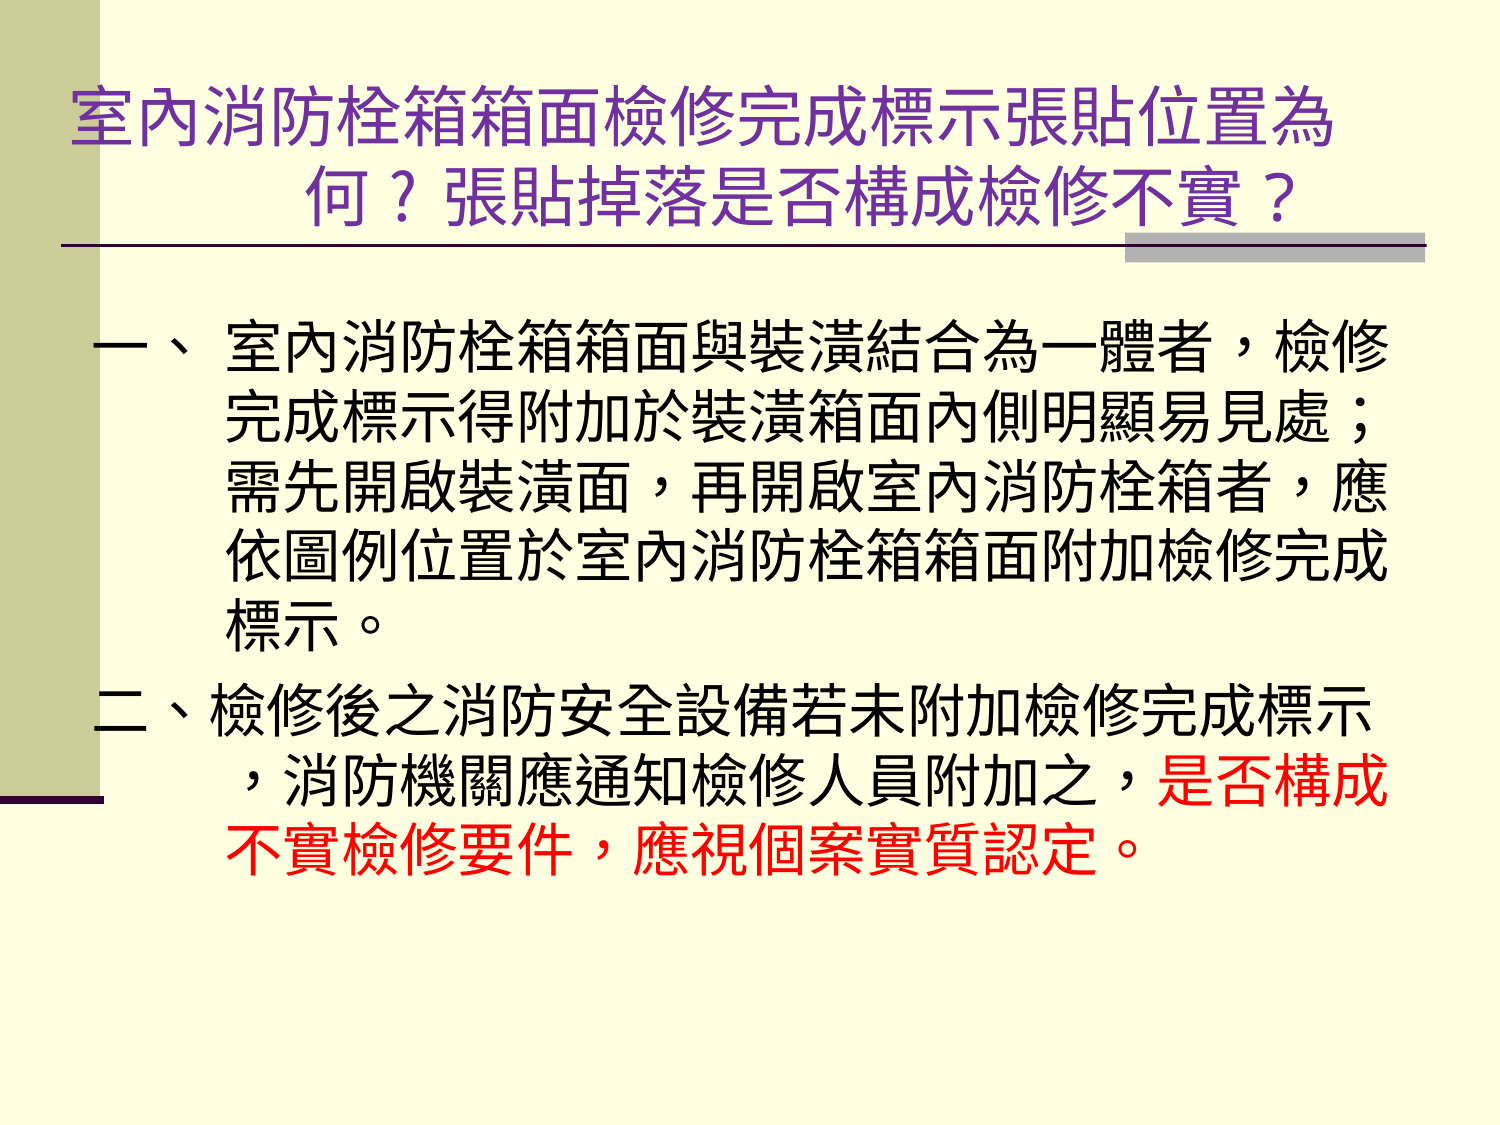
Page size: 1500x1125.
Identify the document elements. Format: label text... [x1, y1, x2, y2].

title 室內消防栓箱箱面檢修完成標示張貼位置為何?張貼掉落是否構成檢修不實? [53, 42, 1450, 268]
list 一、 室內消防栓箱箱面與裝潢結合為一體者，檢修完成標示得附加於裝潢箱面內側明顯易見處；需先開啟裝潢面，再開啟室內消防栓箱者，應依圖例位置於室內消防栓箱箱面附加檢修完成標示。 二、檢修後之消防安全設備若未附加檢修完成標示，消防機關應通知檢修人員附加之，是否構成不實檢修要件，應視個案實質認定。 [76, 302, 1427, 1072]
